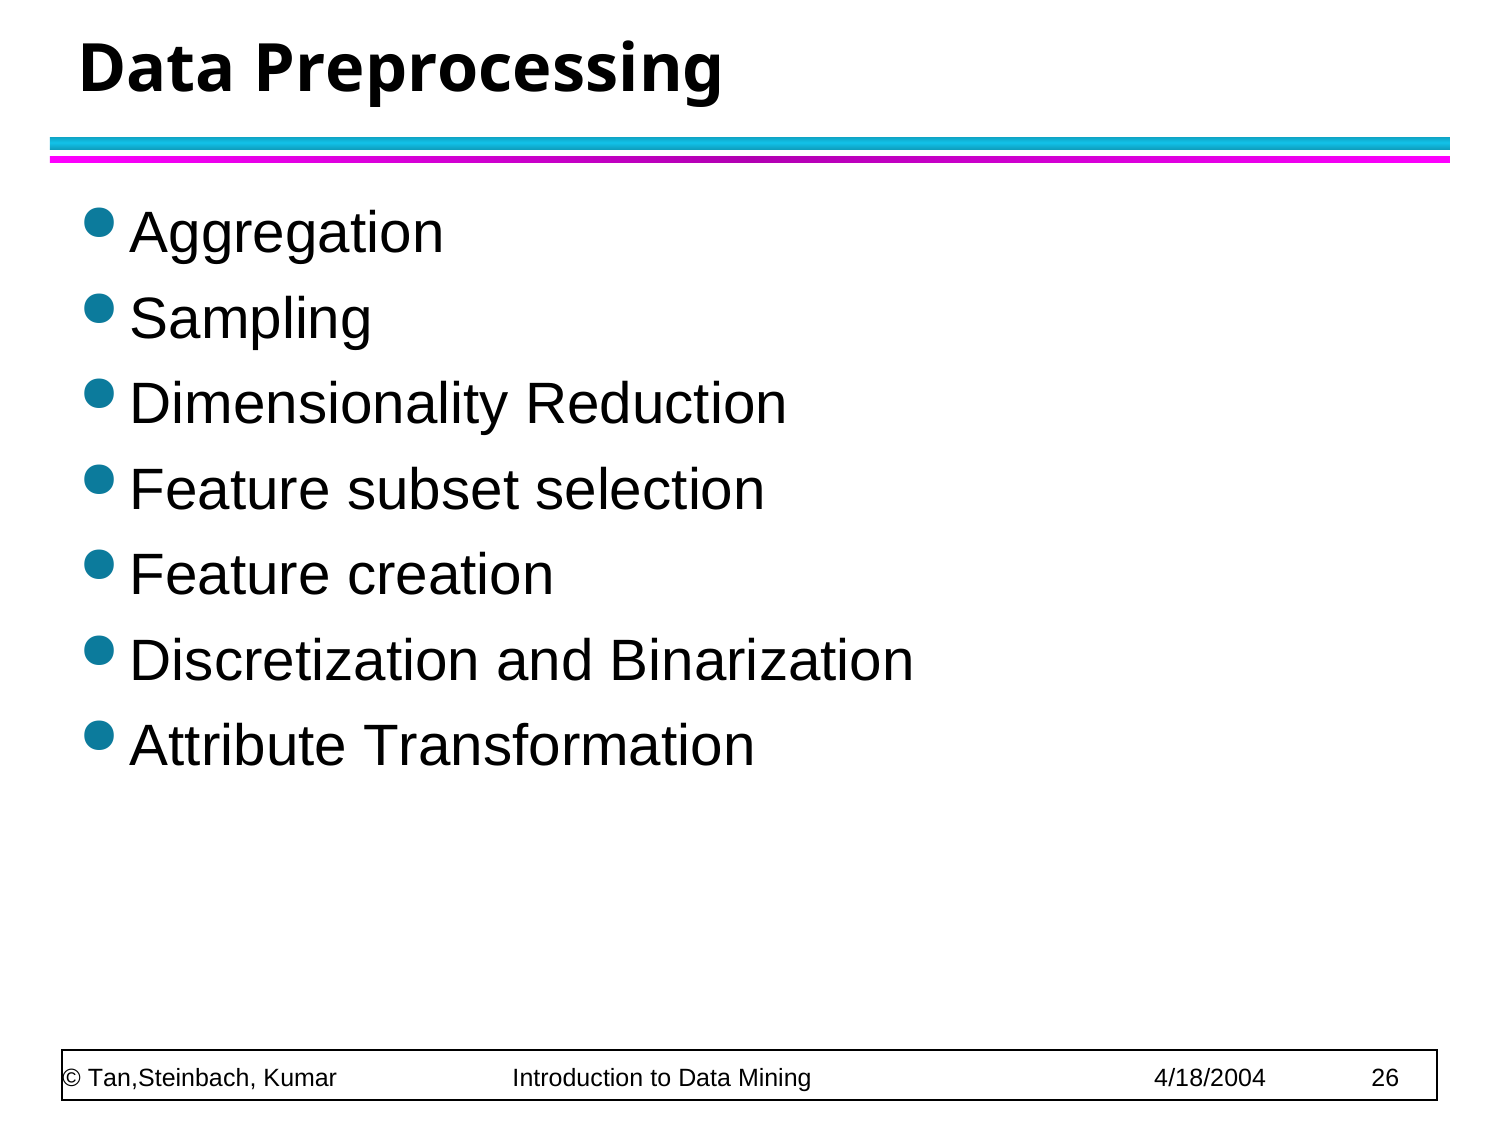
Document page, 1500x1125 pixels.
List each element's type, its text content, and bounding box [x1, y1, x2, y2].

list Aggregation Sampling Dimensionality Reduction Feature subset selection Feature creation Discretization and Binarization Attribute Transformation [67, 187, 1432, 1038]
title Data Preprocessing [62, 22, 1421, 113]
